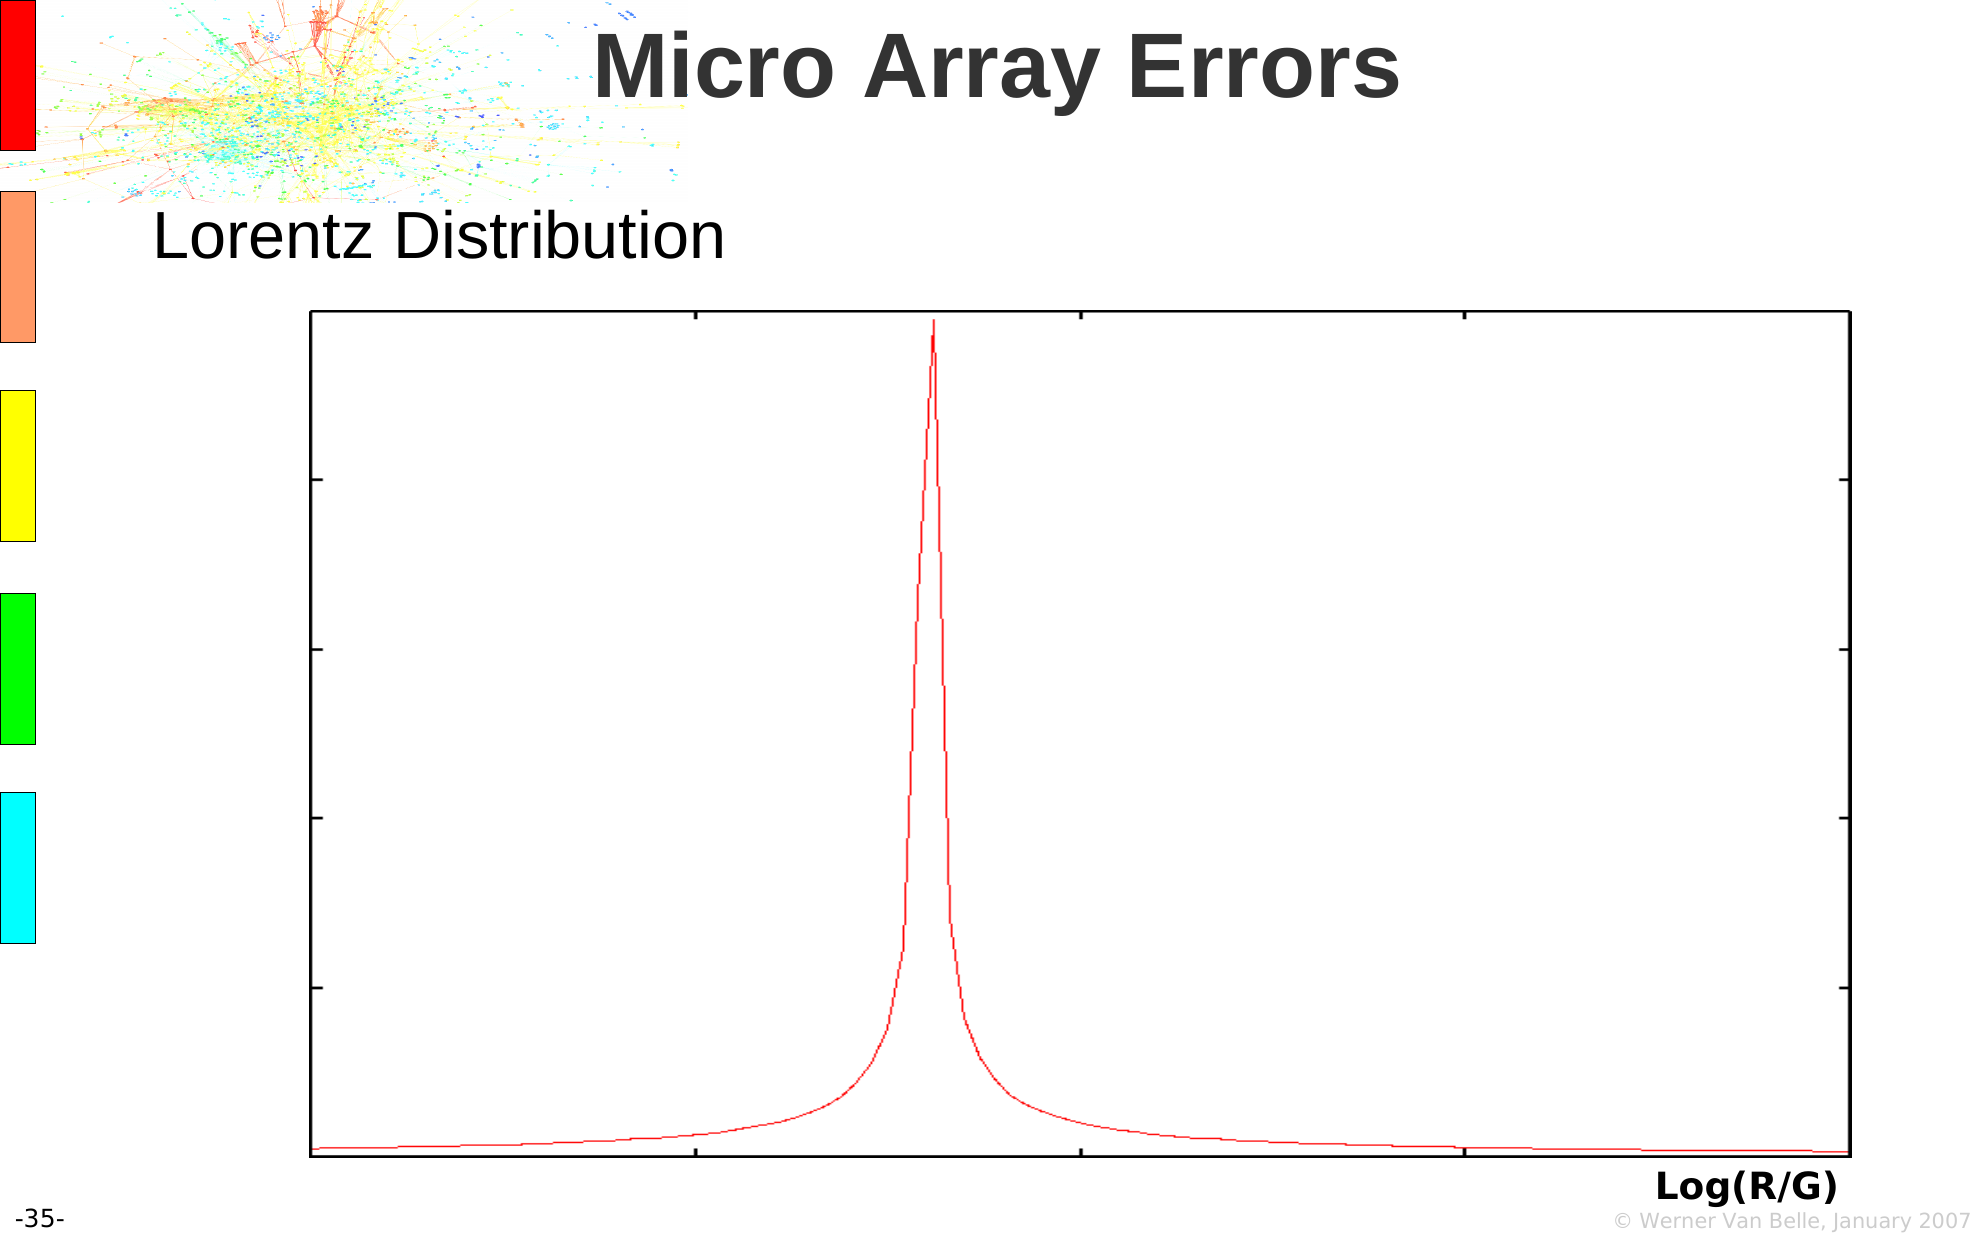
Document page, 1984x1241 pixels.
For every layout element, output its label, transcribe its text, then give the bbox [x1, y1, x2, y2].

picture [309, 310, 1852, 1158]
title Gene Expression [0, 0, 688, 203]
list Lorentz Distribution [134, 197, 1935, 1167]
text_box Log(R/G) [1640, 1157, 1893, 1216]
title Micro Array Errors [150, 0, 1845, 133]
